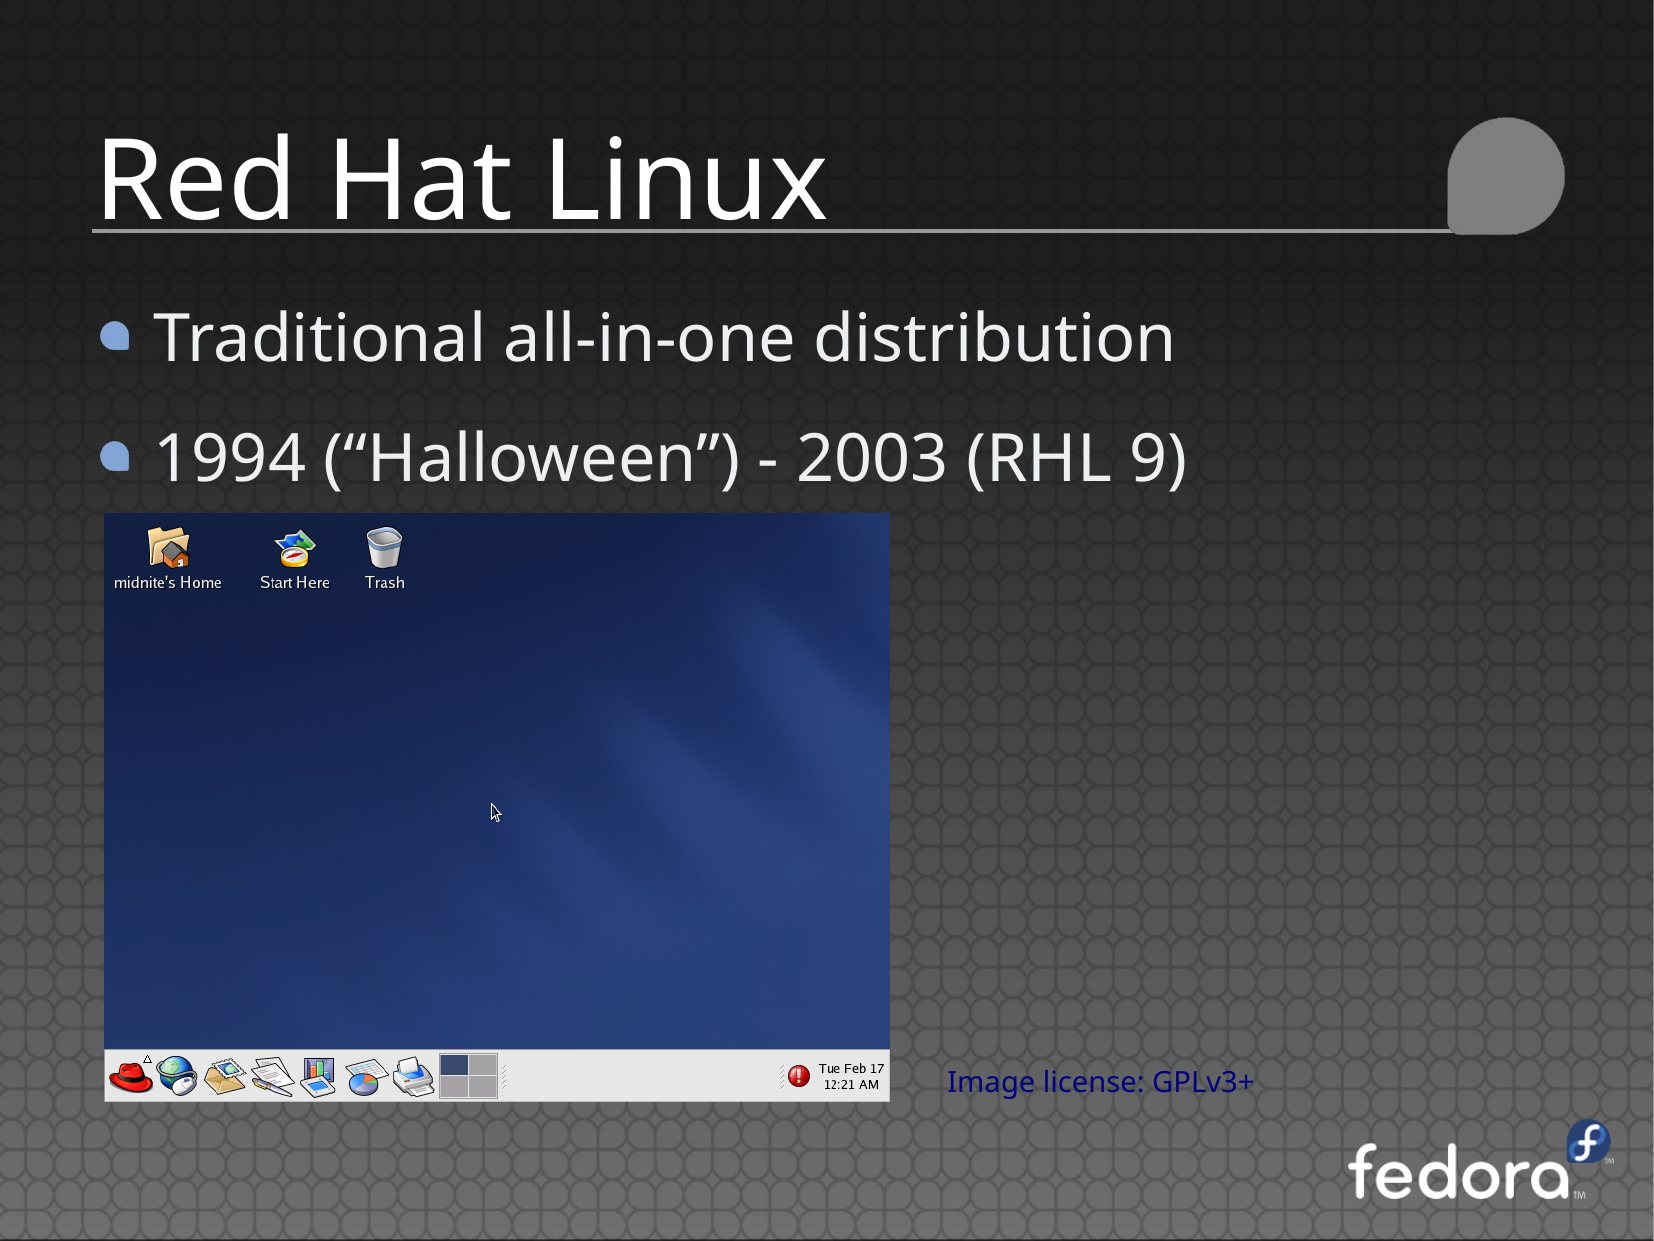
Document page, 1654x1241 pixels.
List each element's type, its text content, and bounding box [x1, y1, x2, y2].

text_box Image license: GPLv3+ [900, 1053, 1270, 1103]
list Traditional all-in-one distribution 1994 (“Halloween”) - 2003 (RHL 9) [82, 290, 1571, 1094]
picture [0, 0, 1654, 1241]
title Red Hat Linux [94, 100, 1426, 251]
